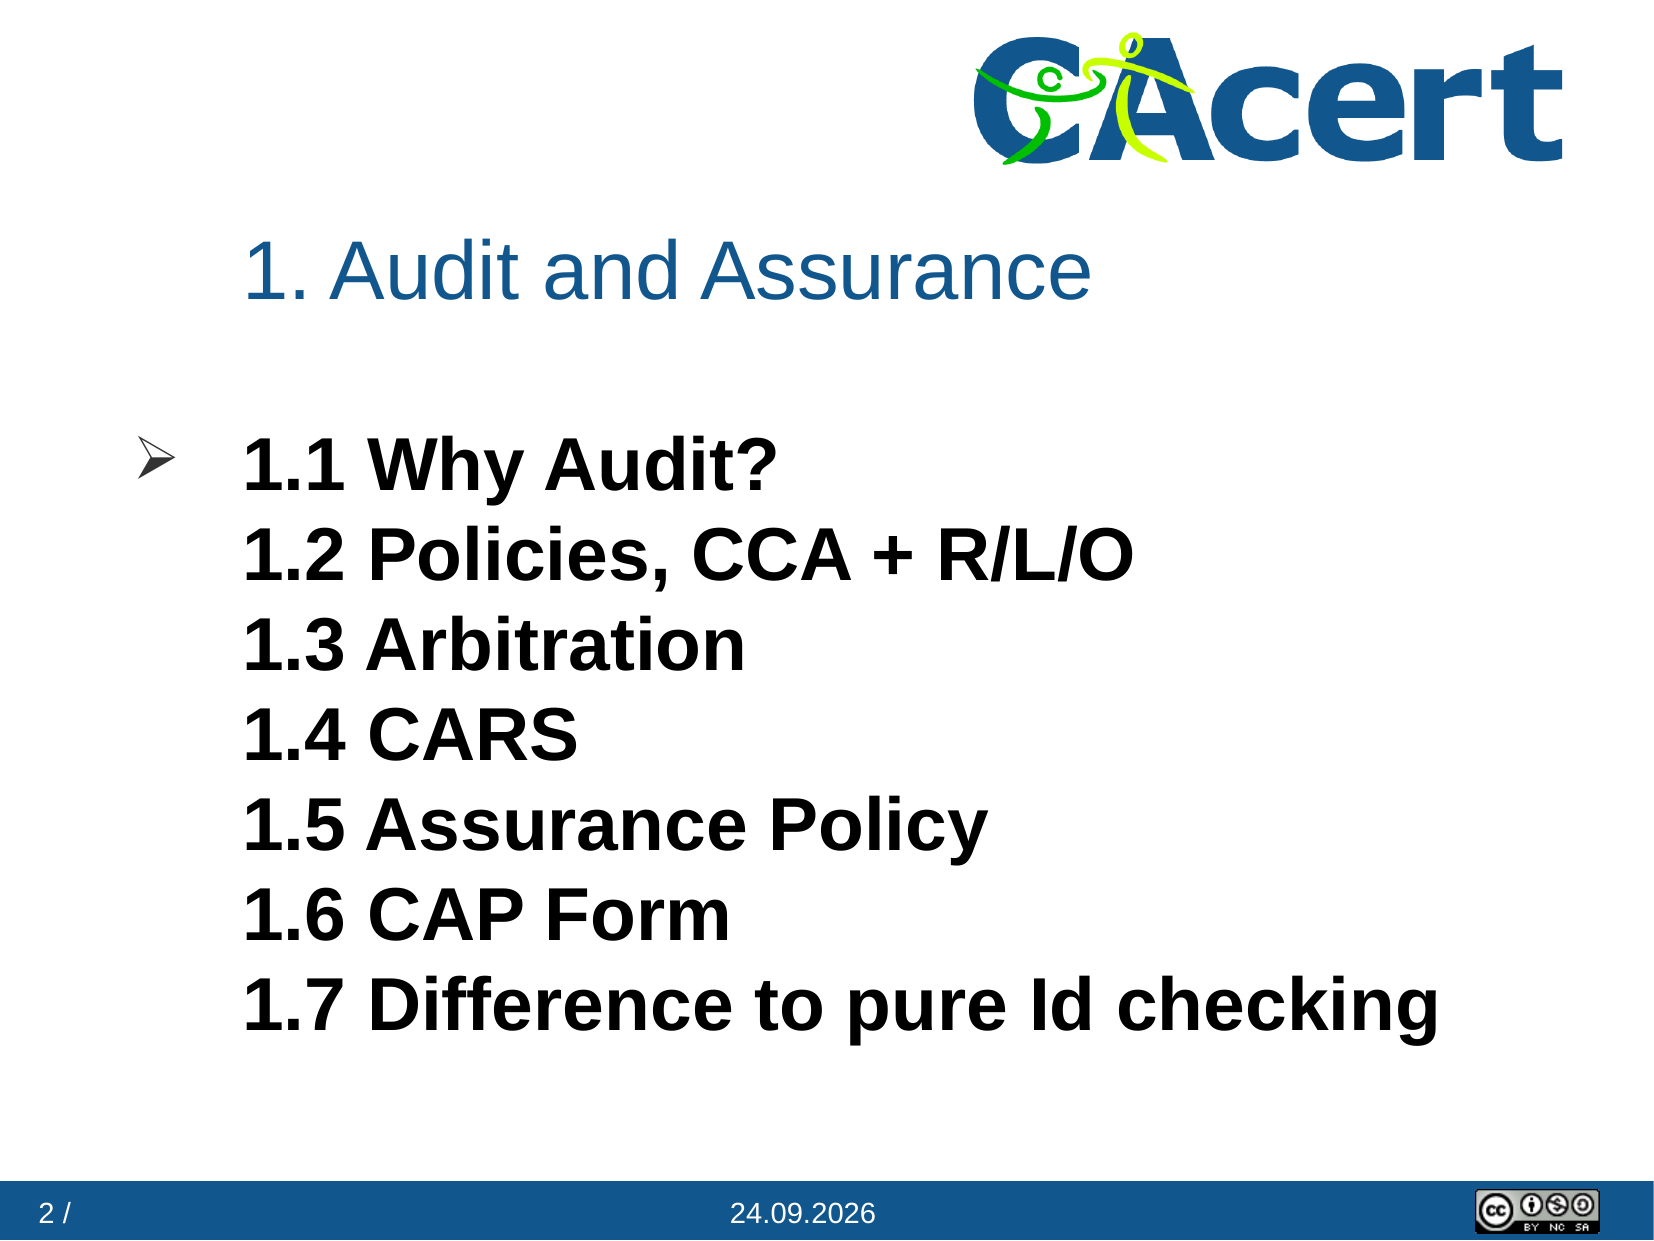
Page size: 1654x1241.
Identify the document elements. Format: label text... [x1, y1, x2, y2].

text_box [65, 229, 237, 1024]
title 1. Audit and Assurance 1.1 Why Audit? 1.2 Policies, CCA + R/L/O 1.3 Arbitration 1.4 CARS 1.5 Assurance Policy 1.6 CAP Form 1.7 Difference to pure Id checking [242, 243, 1565, 1018]
